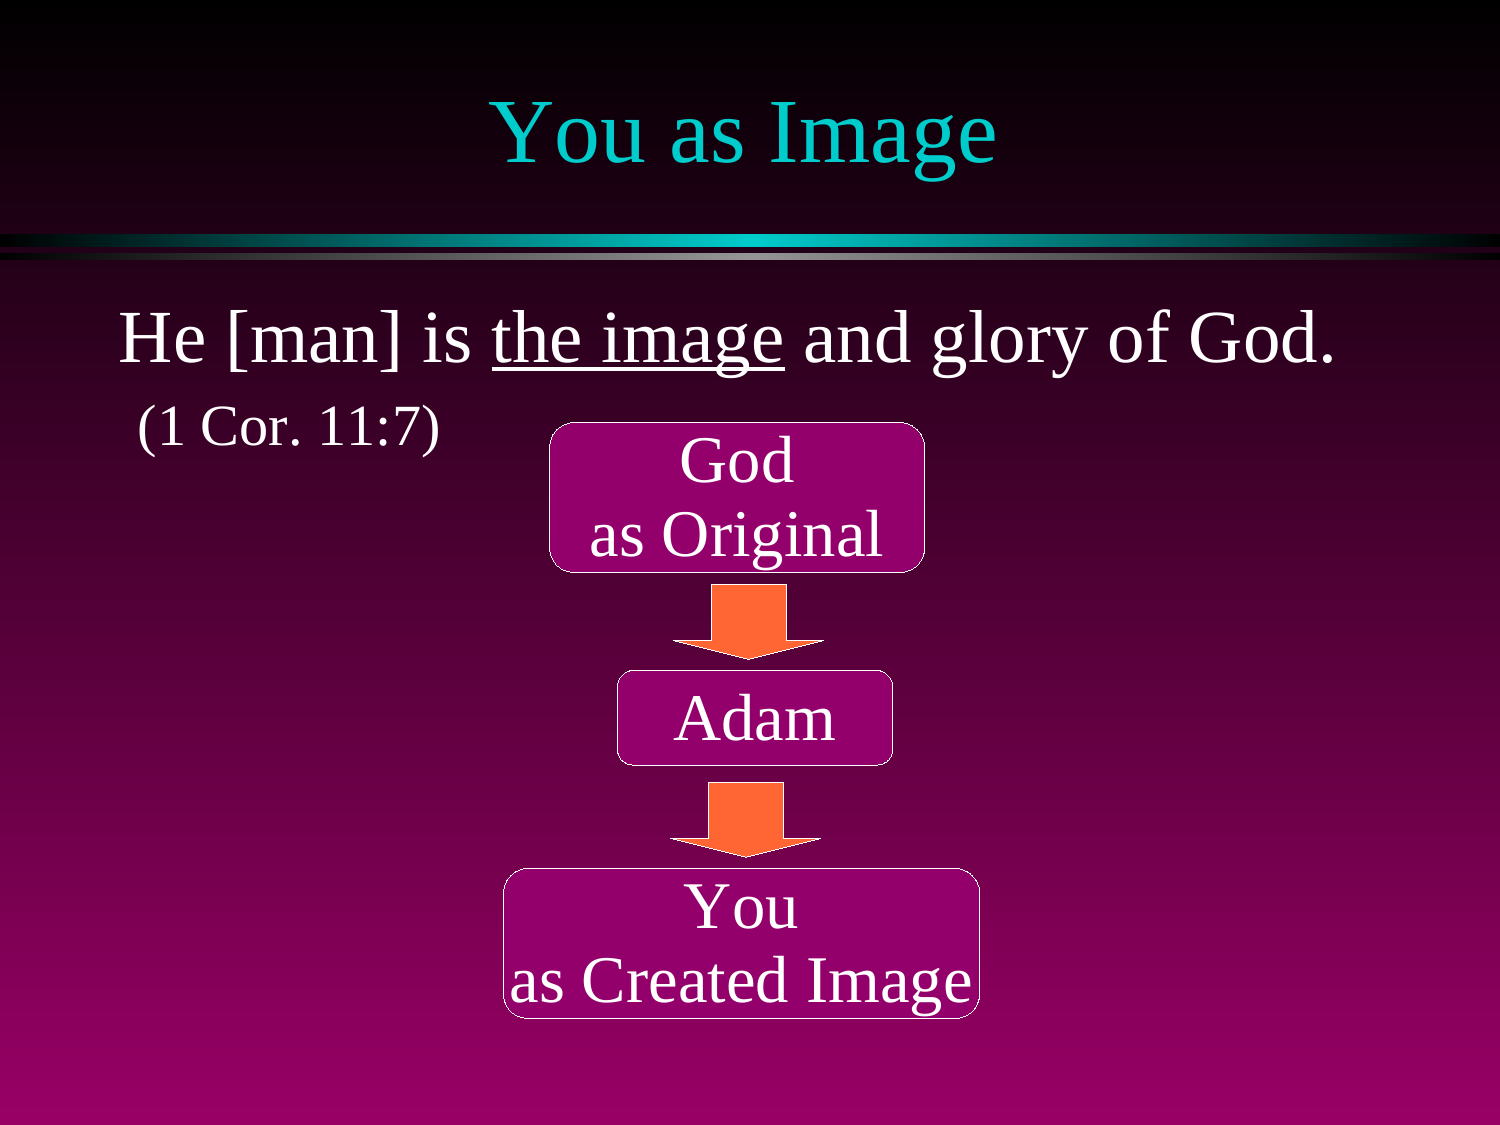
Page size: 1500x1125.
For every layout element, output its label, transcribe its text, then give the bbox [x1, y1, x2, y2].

text_box [673, 584, 824, 660]
title You as Image [99, 44, 1388, 218]
text_box He [man] is the image and glory of God. (1 Cor. 11:7) [104, 288, 1362, 470]
text_box Adam [617, 670, 893, 766]
text_box God as Original [549, 422, 925, 573]
text_box [670, 782, 821, 858]
text_box You as Created Image [503, 868, 980, 1019]
